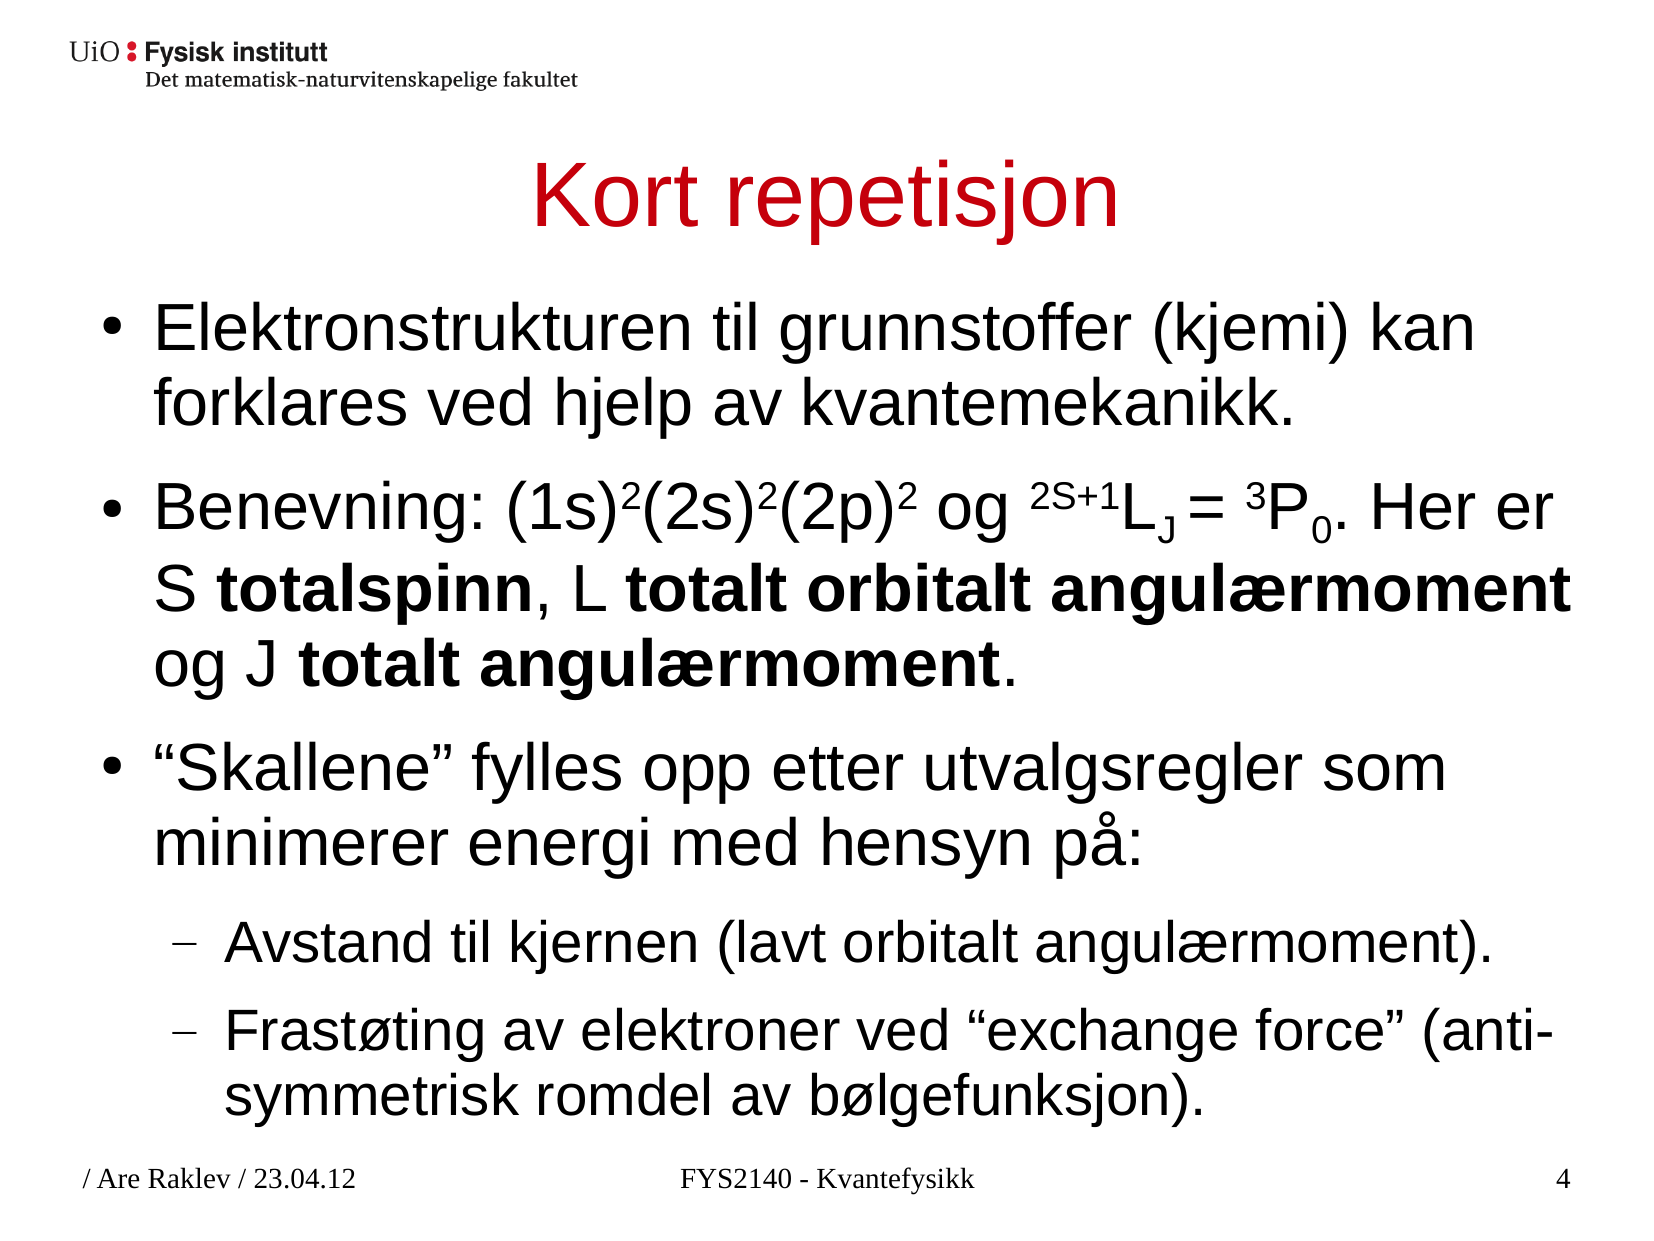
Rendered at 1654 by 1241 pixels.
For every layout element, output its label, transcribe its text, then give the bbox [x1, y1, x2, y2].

list Elektronstrukturen til grunnstoffer (kjemi) kan forklares ved hjelp av kvantemekanikk. Benevning: (1s)2(2s)2(2p)2 og 2S+1LJ = 3P0. Her er S totalspinn, L totalt orbitalt angulærmoment og J totalt angulærmoment. “Skallene” fylles opp etter utvalgsregler som minimerer energi med hensyn på: Avstand til kjernen (lavt orbitalt angulærmoment). Frastøting av elektroner ved “exchange force” (anti-symmetrisk romdel av bølgefunksjon). [82, 290, 1576, 1201]
title Kort repetisjon [82, 90, 1571, 290]
picture [68, 37, 581, 93]
